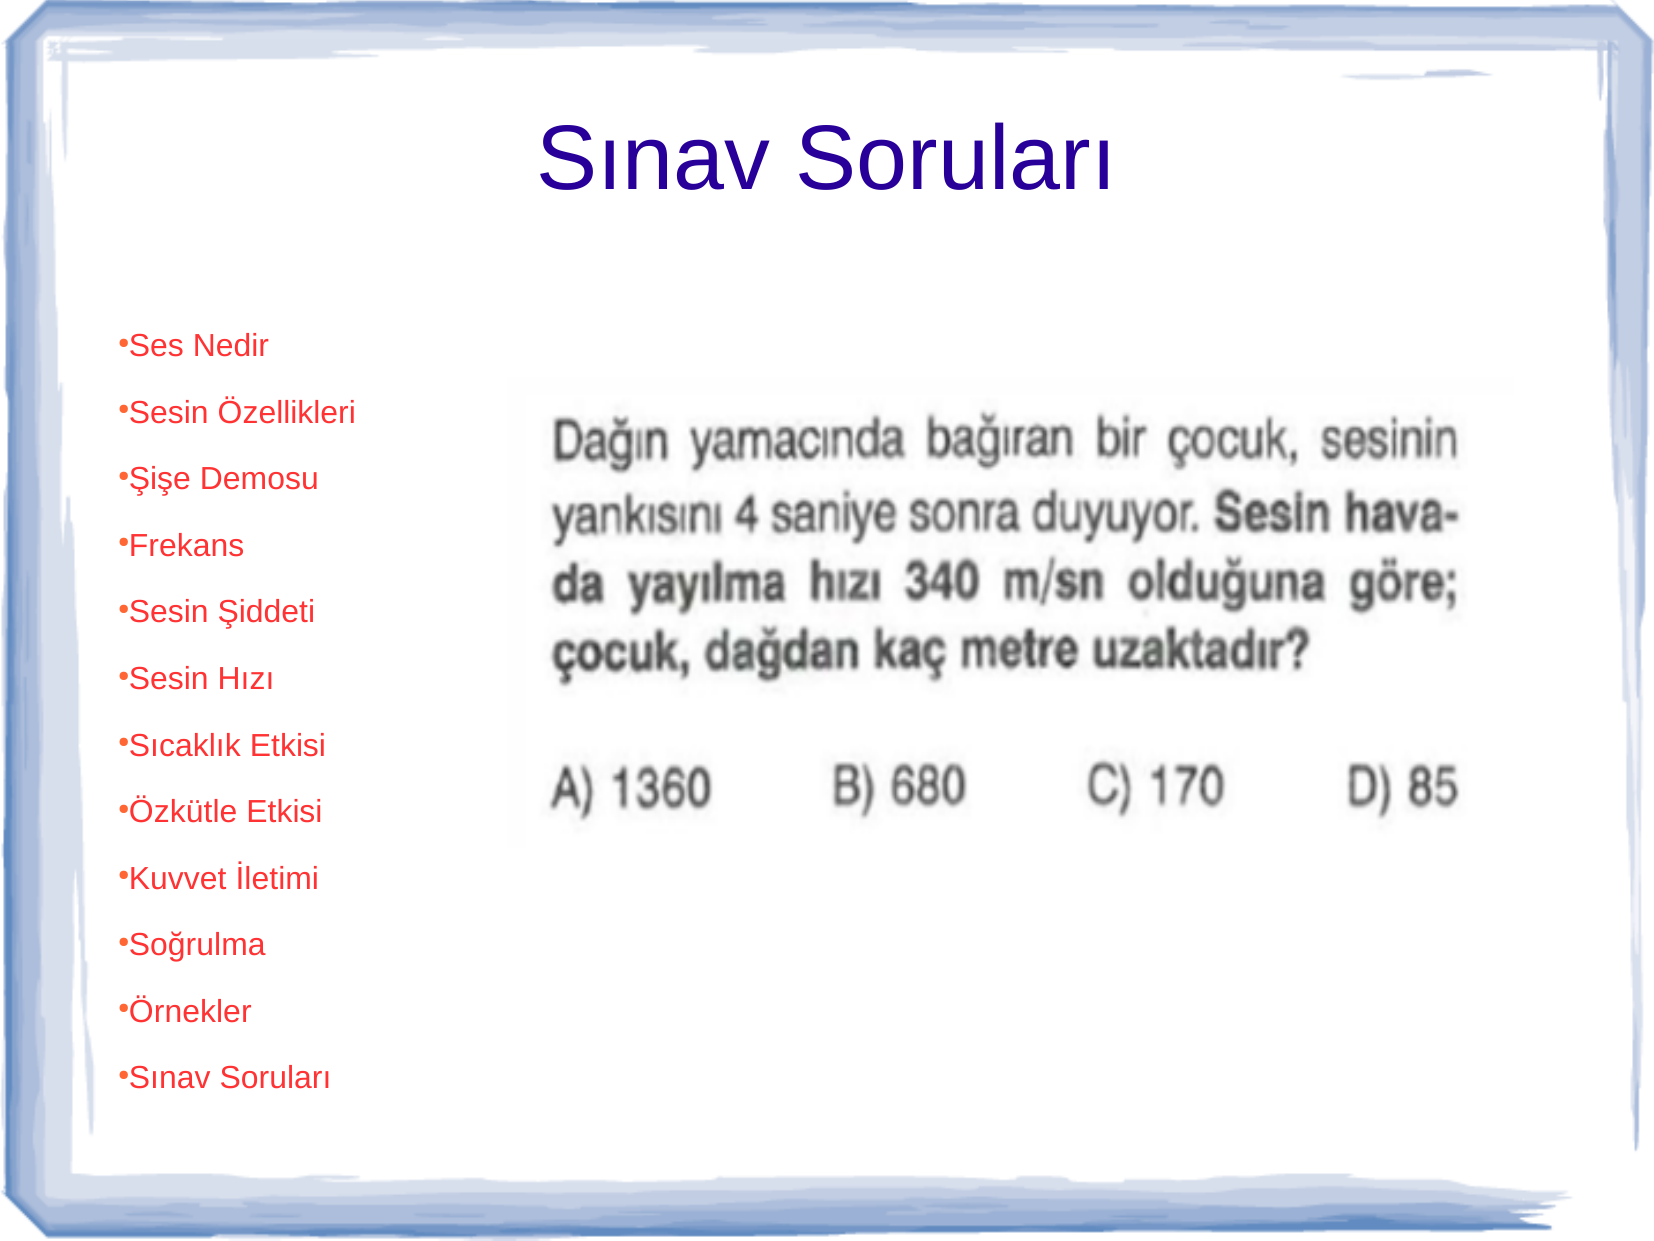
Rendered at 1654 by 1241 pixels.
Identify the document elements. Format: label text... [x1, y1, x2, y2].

picture [507, 377, 1514, 848]
list Ses Nedir Sesin Özellikleri Şişe Demosu Frekans Sesin Şiddeti Sesin Hızı Sıcaklık Etkisi Özkütle Etkisi Kuvvet İletimi Soğrulma Örnekler Sınav Soruları [118, 324, 438, 1097]
title Sınav Soruları [82, 49, 1571, 257]
